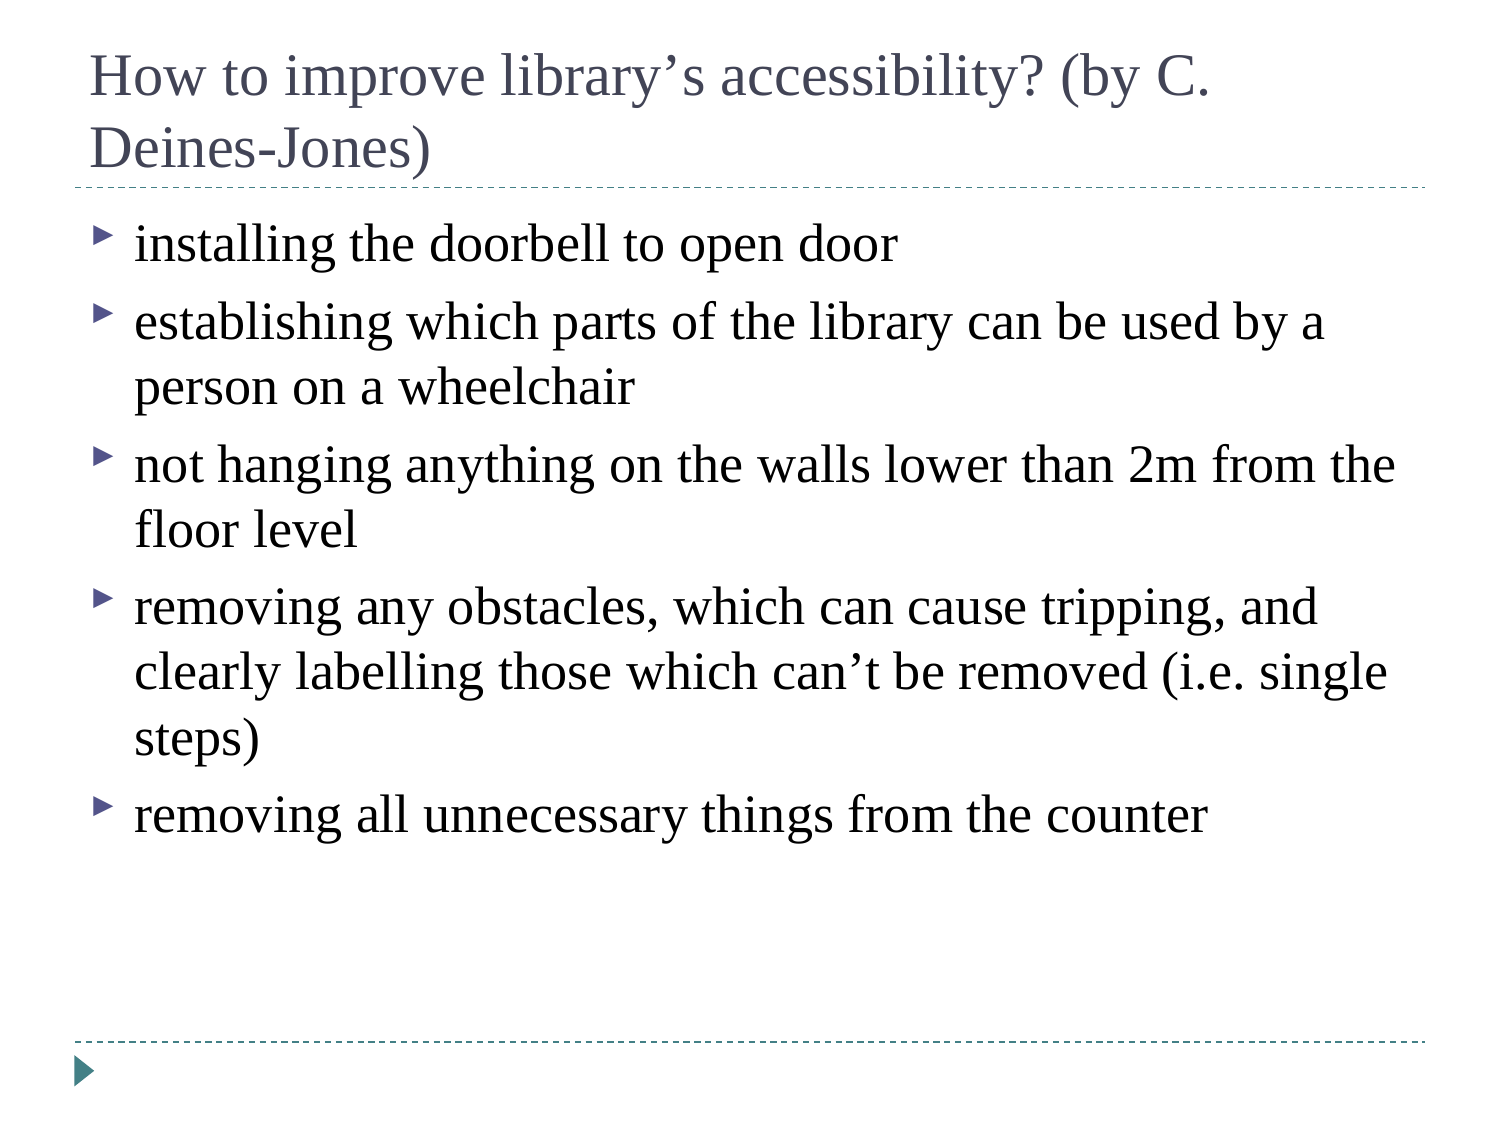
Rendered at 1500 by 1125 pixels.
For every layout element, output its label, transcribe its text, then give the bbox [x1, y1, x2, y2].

list installing the doorbell to open door establishing which parts of the library can be used by a person on a wheelchair not hanging anything on the walls lower than 2m from the floor level removing any obstacles, which can cause tripping, and clearly labelling those which can’t be removed (i.e. single steps) removing all unnecessary things from the counter [75, 200, 1426, 1010]
title How to improve library’s accessibility? (by C. Deines-Jones) [75, 24, 1426, 188]
